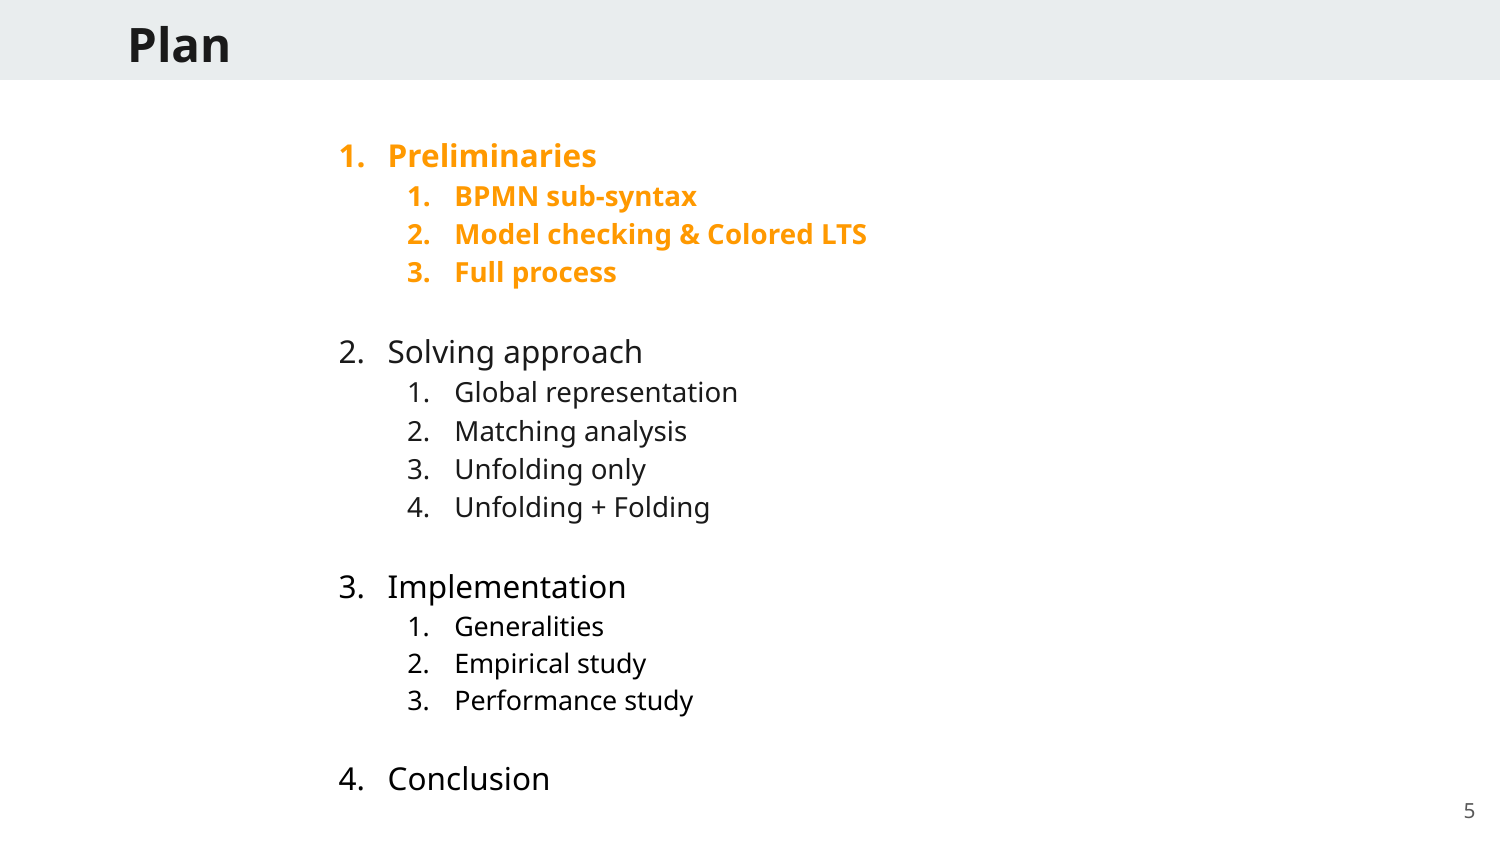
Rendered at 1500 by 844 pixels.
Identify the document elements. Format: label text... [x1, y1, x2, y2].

slide_number <numéro> [1400, 779, 1491, 844]
list Preliminaries BPMN sub-syntax Model checking & Colored LTS Full process Solving approach Global representation Matching analysis Unfolding only Unfolding + Folding Implementation Generalities Empirical study Performance study Conclusion [305, 115, 927, 819]
title Plan [112, 0, 1374, 88]
